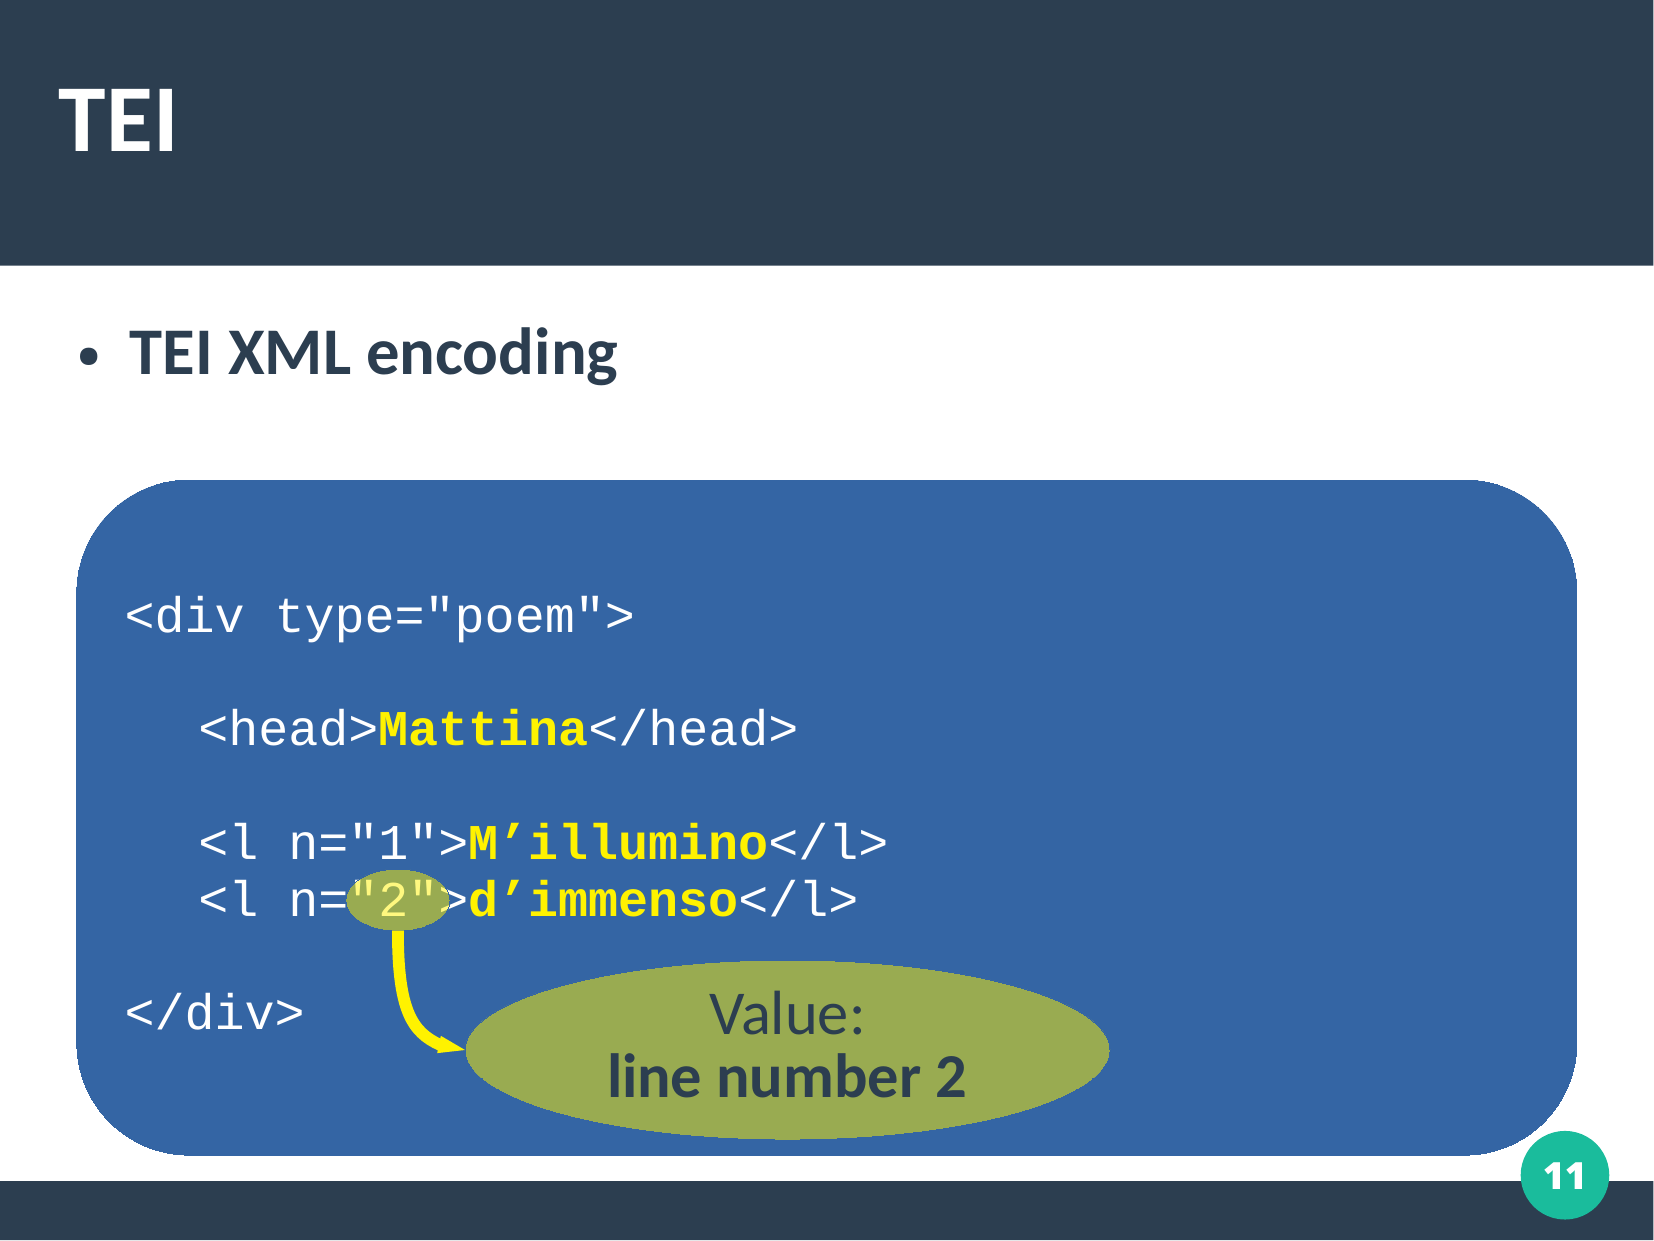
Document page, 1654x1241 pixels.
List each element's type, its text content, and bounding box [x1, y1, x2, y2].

text_box <div type="poem"> <head>Mattina</head> <l n="1">M’illumino</l> <l n="2">d’immenso</l> </div> [76, 480, 1577, 1156]
text_box Value: line number 2 [465, 960, 1111, 1141]
list TEI XML encoding [59, 324, 1577, 406]
title TEI [59, 49, 1595, 207]
text_box [345, 869, 451, 932]
